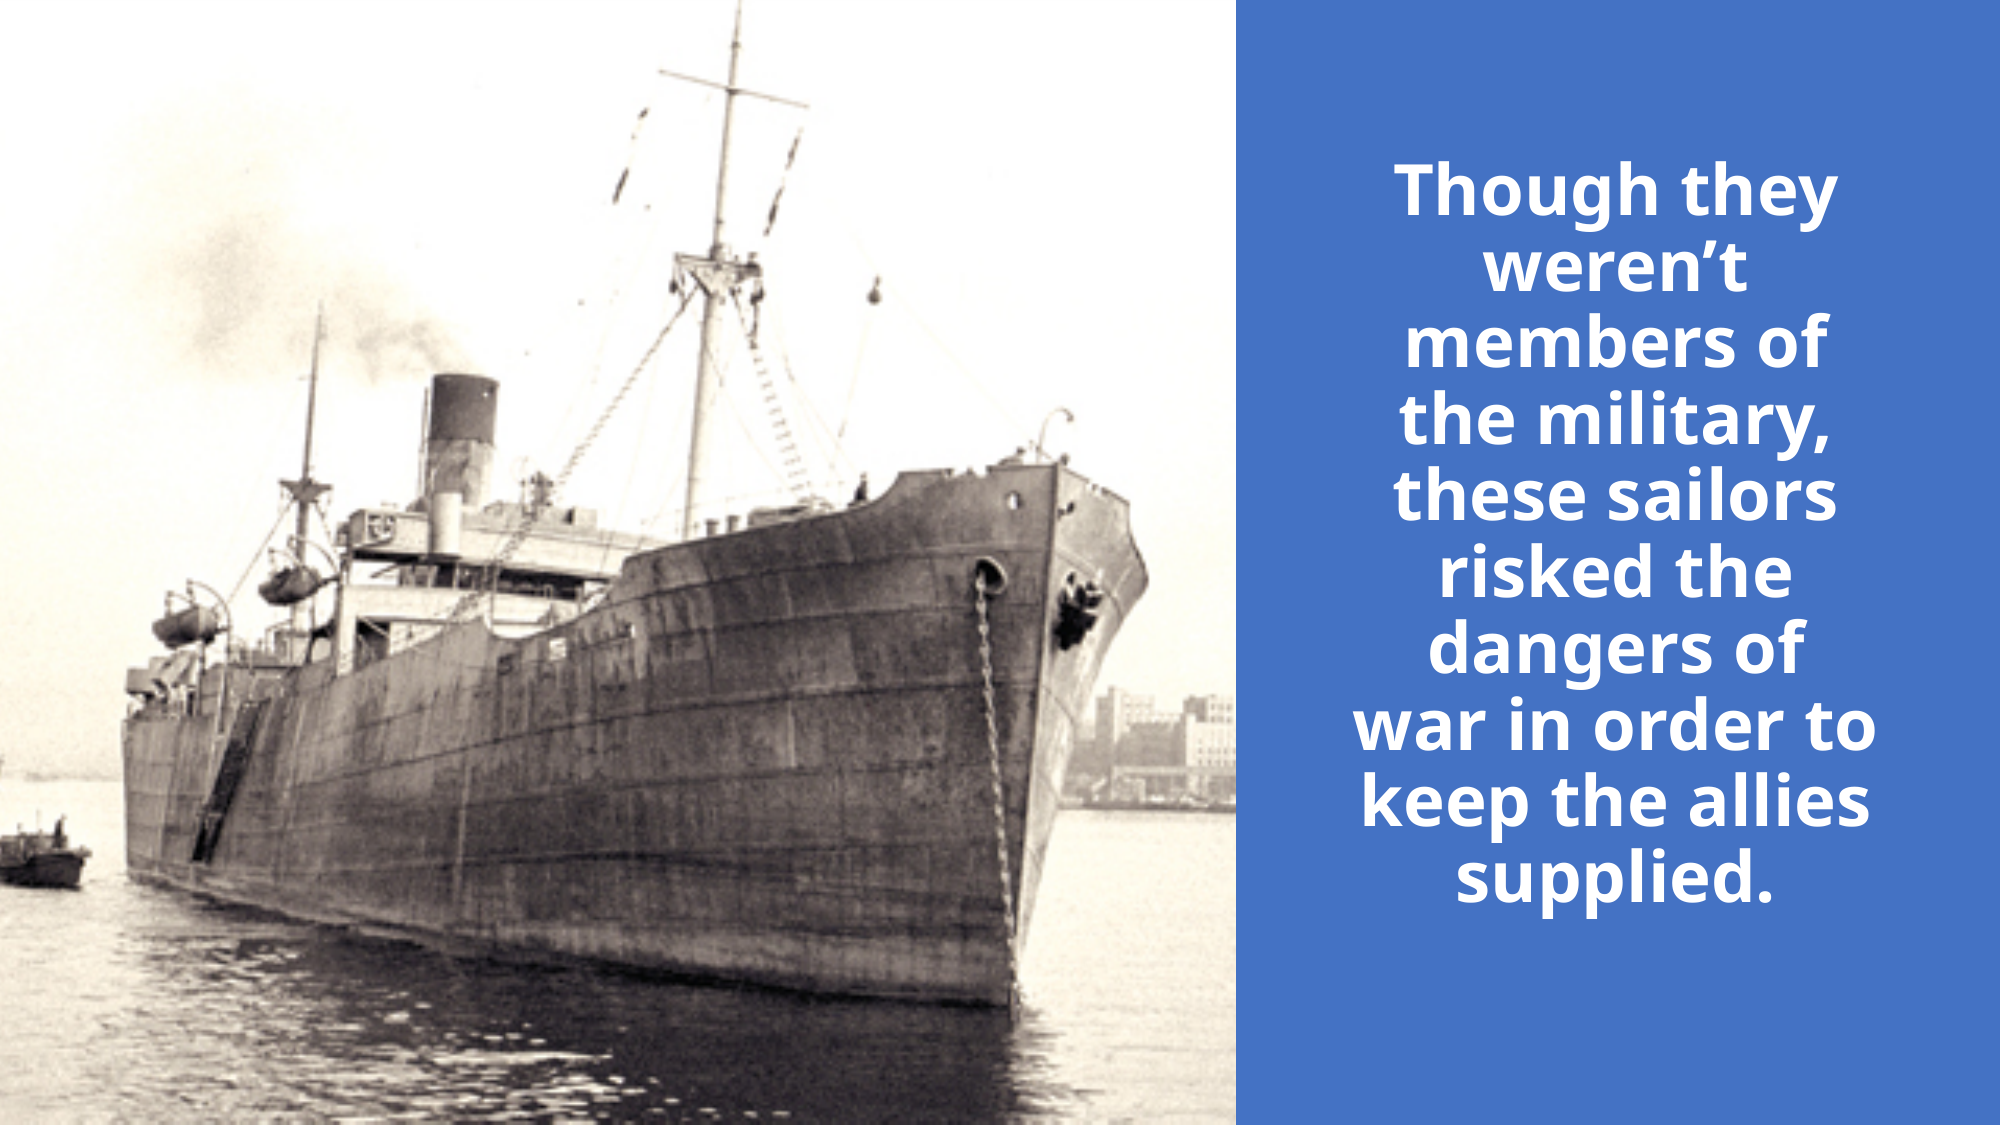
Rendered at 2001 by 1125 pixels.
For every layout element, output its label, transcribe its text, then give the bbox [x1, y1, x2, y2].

picture [0, 0, 1236, 1125]
text_box [1236, 0, 2000, 1125]
title Though they weren’t members of the military, these sailors risked the dangers of war in order to keep the allies supplied. [1337, 104, 1895, 968]
